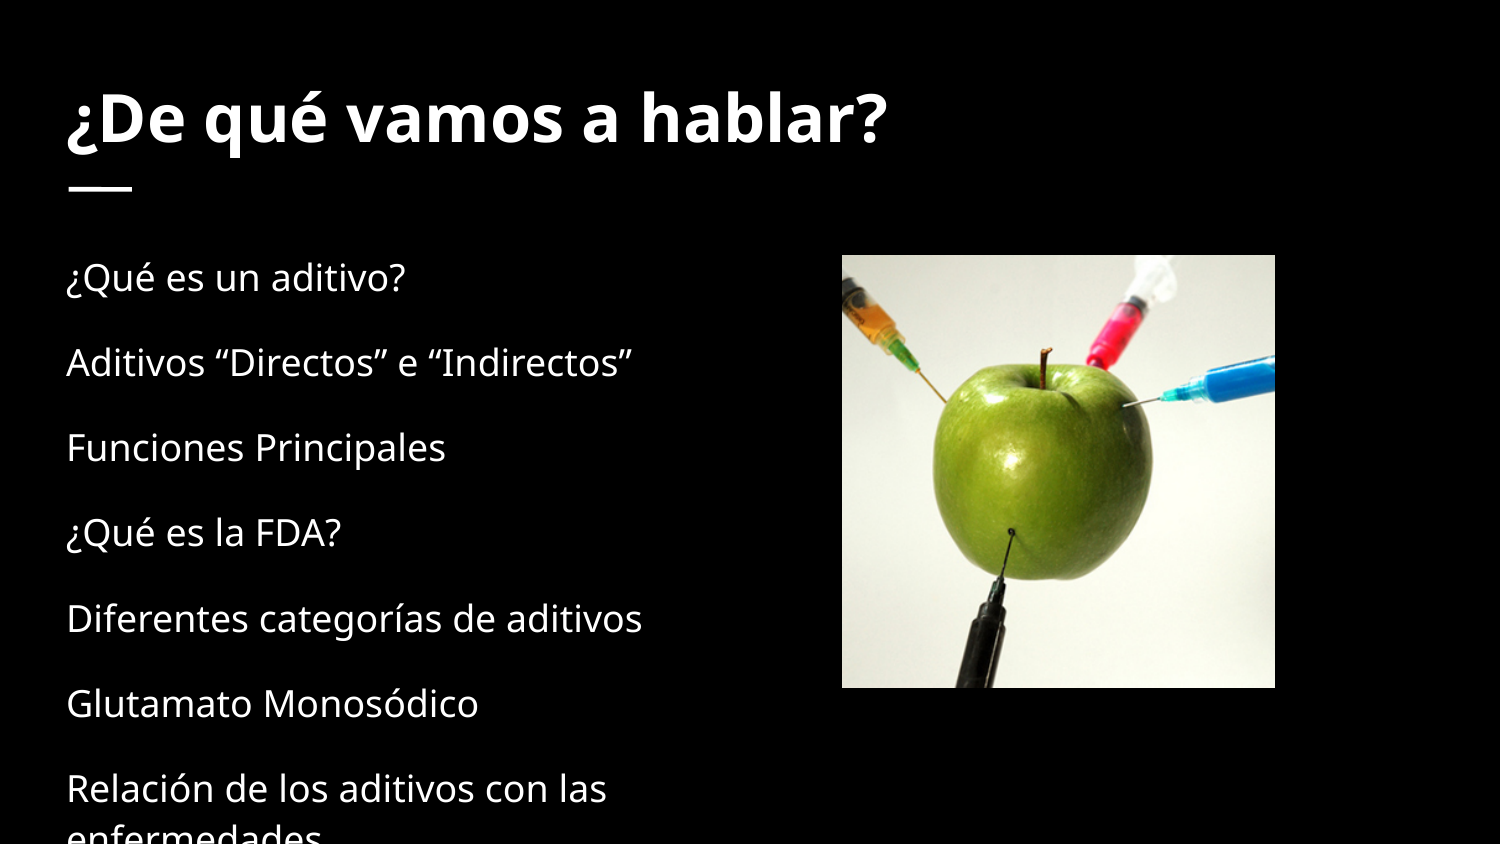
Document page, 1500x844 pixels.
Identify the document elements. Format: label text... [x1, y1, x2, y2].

title ¿De qué vamos a hablar? [51, 61, 1449, 167]
list ¿Qué es un aditivo? Aditivos “Directos” e “Indirectos” Funciones Principales ¿Qué es la FDA? Diferentes categorías de aditivos Glutamato Monosódico Relación de los aditivos con las enfermedades [51, 232, 708, 750]
picture [842, 255, 1275, 688]
